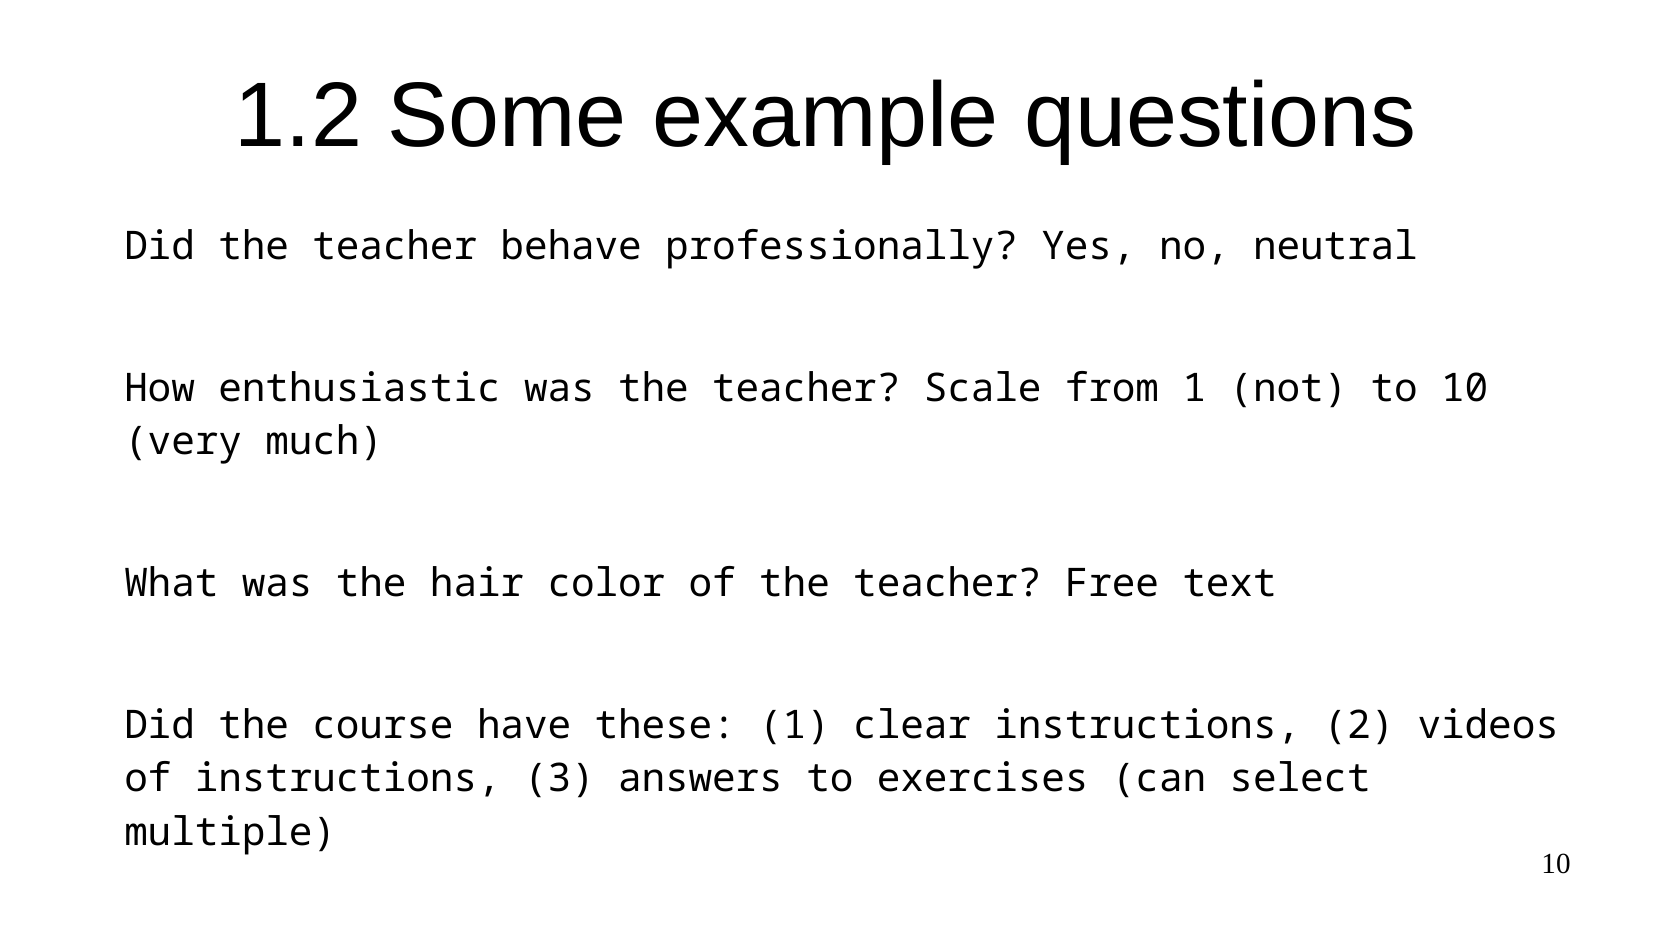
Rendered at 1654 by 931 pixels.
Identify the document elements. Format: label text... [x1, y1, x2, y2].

list Did the teacher behave professionally? Yes, no, neutral How enthusiastic was the teacher? Scale from 1 (not) to 10 (very much) What was the hair color of the teacher? Free text Did the course have these: (1) clear instructions, (2) videos of instructions, (3) answers to exercises (can select multiple) [82, 217, 1571, 863]
title 1.2 Some example questions [82, 37, 1571, 193]
